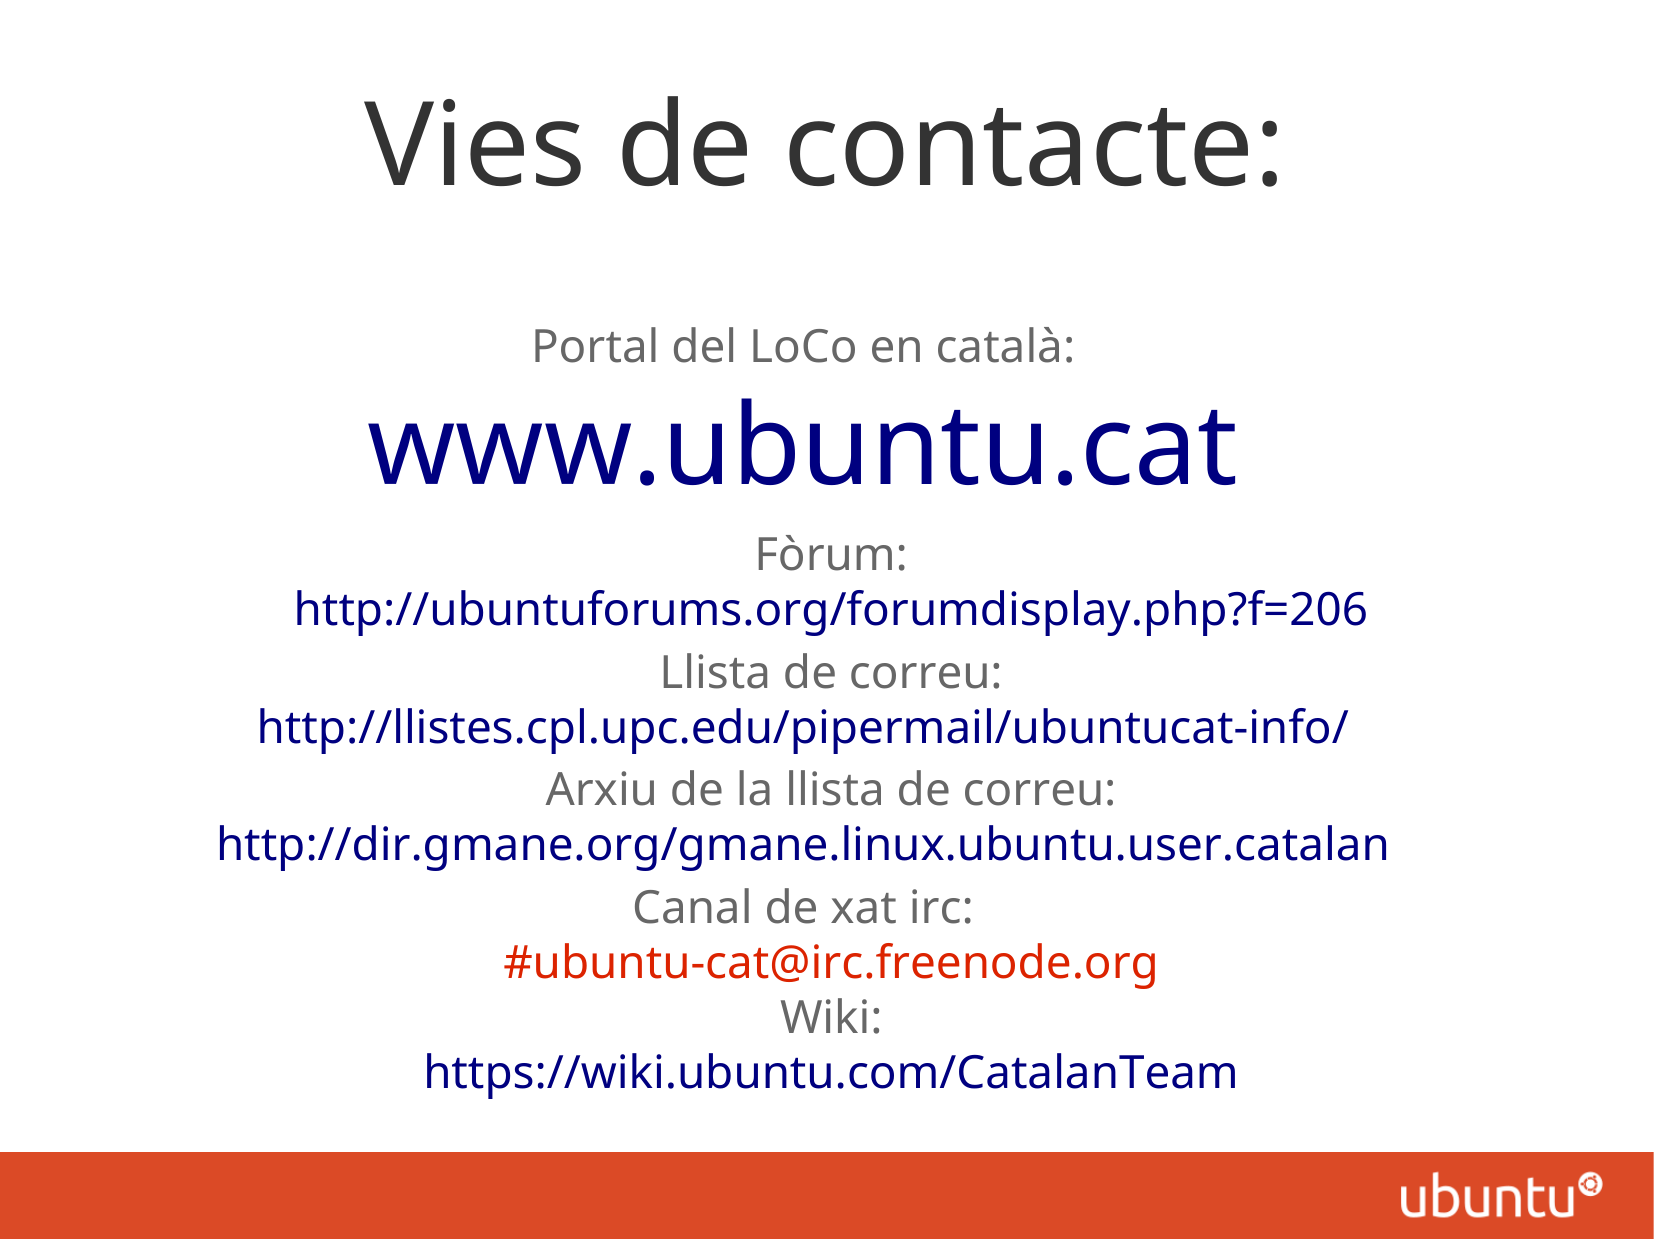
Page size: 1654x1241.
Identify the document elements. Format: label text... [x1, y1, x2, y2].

subtitle Portal del LoCo en català: www.ubuntu.cat Fòrum: http://ubuntuforums.org/forumdisplay.php?f=206 Llista de correu: http://llistes.cpl.upc.edu/pipermail/ubuntucat-info/ Arxiu de la llista de correu: http://dir.gmane.org/gmane.linux.ubuntu.user.catalan Canal de xat irc: #ubuntu-cat@irc.freenode.org Wiki: https://wiki.ubuntu.com/CatalanTeam [47, 301, 1559, 1121]
title Vies de contacte: [55, 59, 1595, 237]
picture [0, 1152, 1654, 1239]
